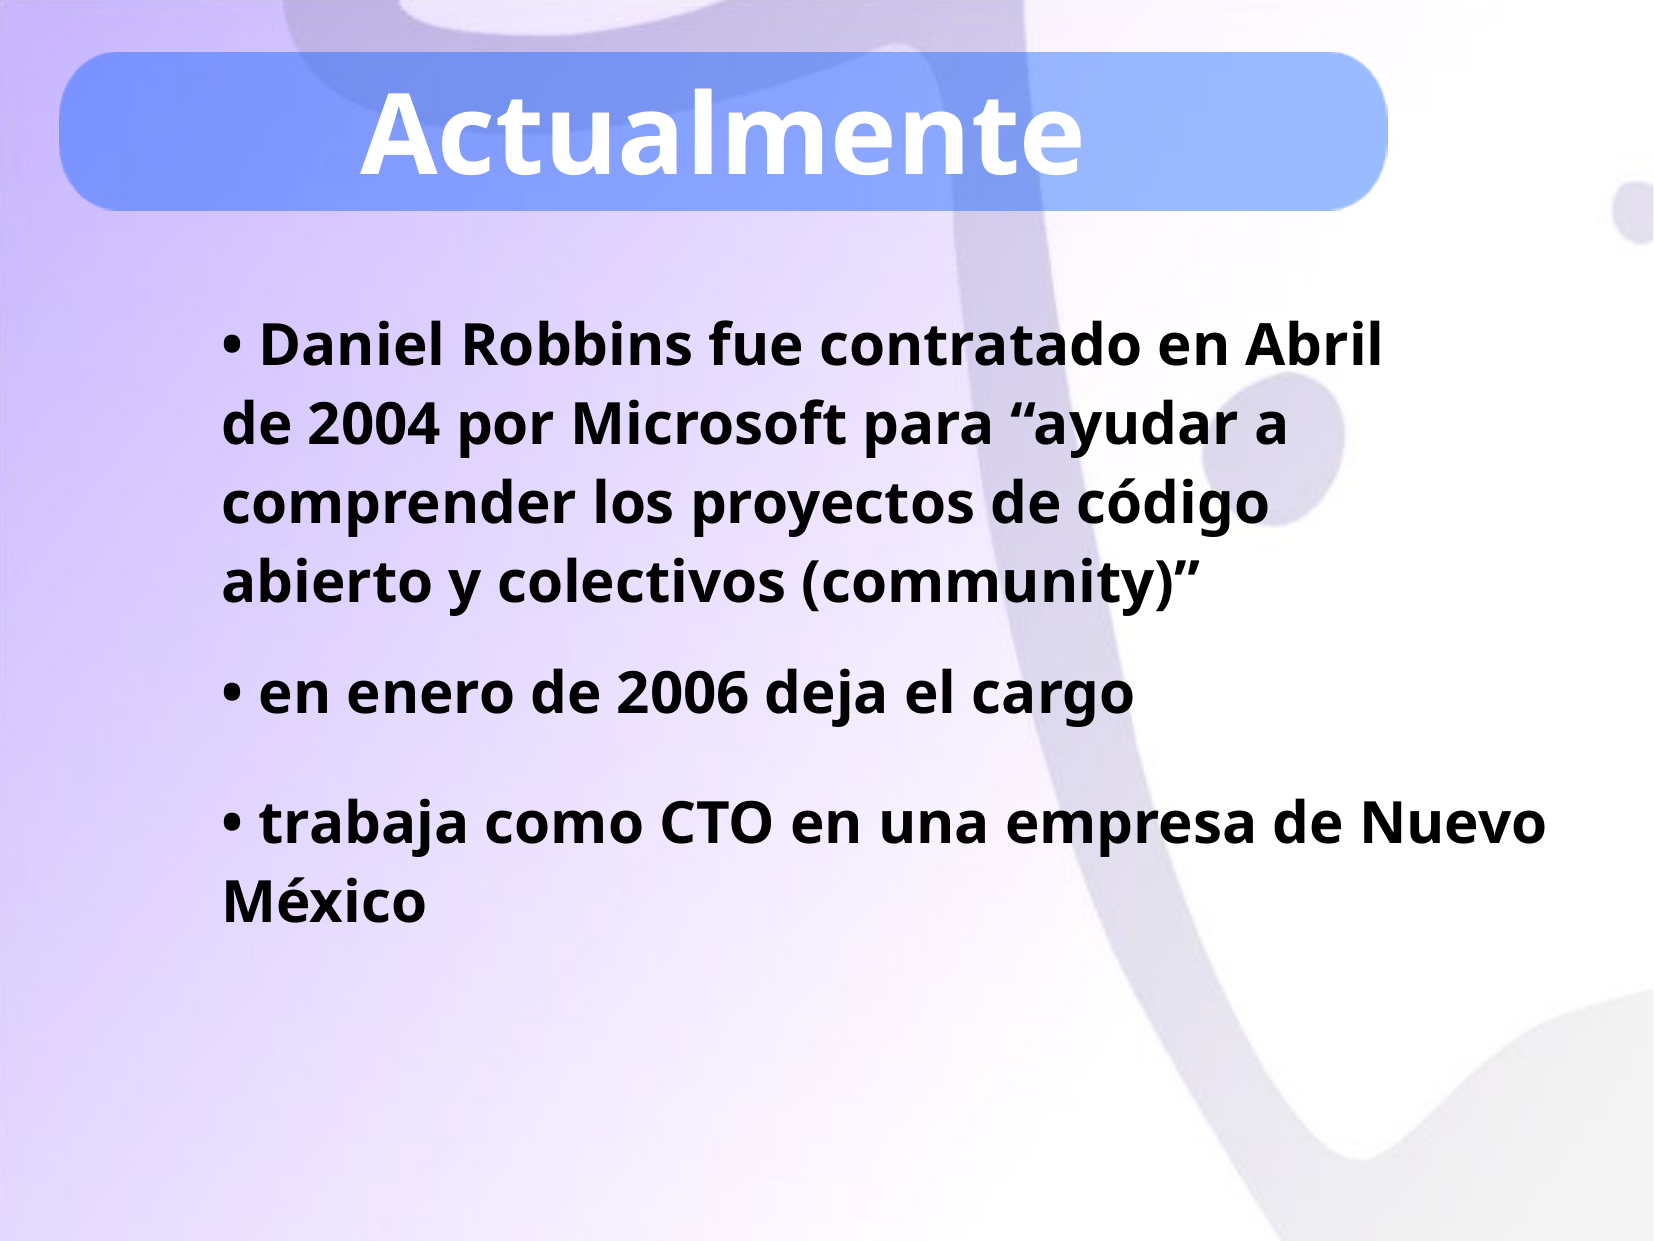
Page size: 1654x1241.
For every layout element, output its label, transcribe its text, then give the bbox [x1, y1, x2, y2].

picture [0, 0, 1654, 1241]
text_box • Daniel Robbins fue contratado en Abril de 2004 por Microsoft para “ayudar a comprender los proyectos de código abierto y colectivos (community)” [206, 295, 1447, 615]
text_box • trabaja como CTO en una empresa de Nuevo México [206, 773, 1565, 941]
text_box • en enero de 2006 deja el cargo [206, 643, 1565, 735]
